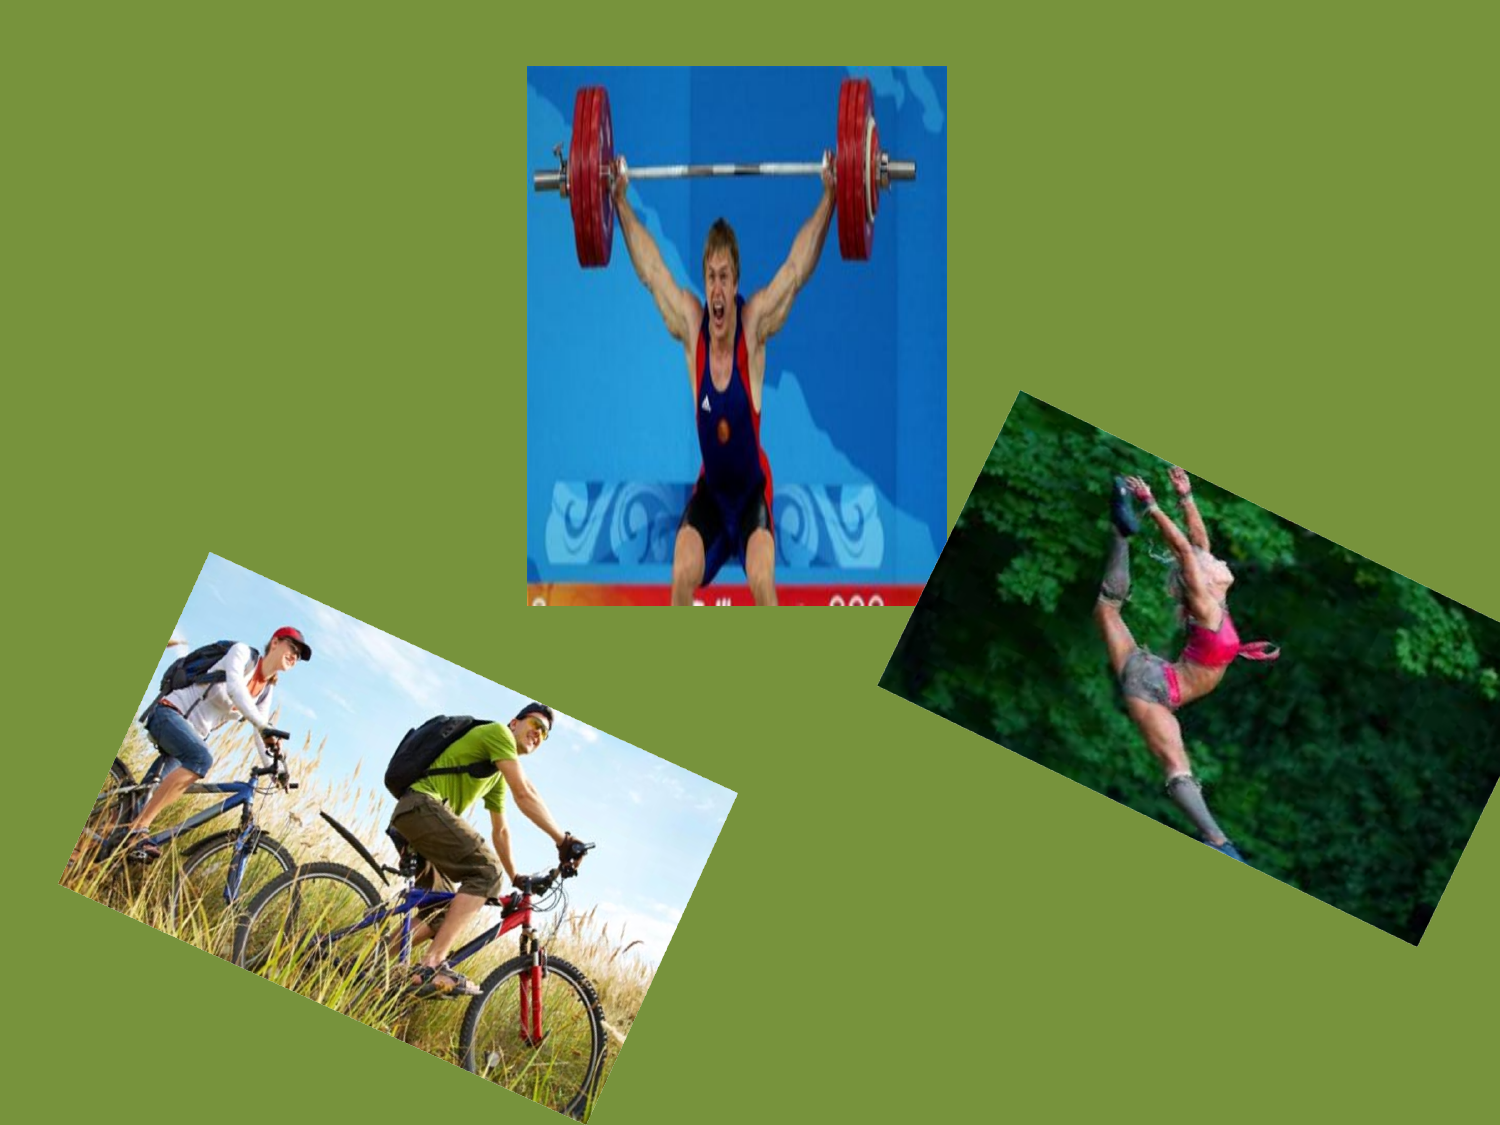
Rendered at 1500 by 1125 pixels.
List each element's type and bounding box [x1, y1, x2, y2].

picture [527, 66, 1500, 947]
picture [57, 551, 738, 1125]
